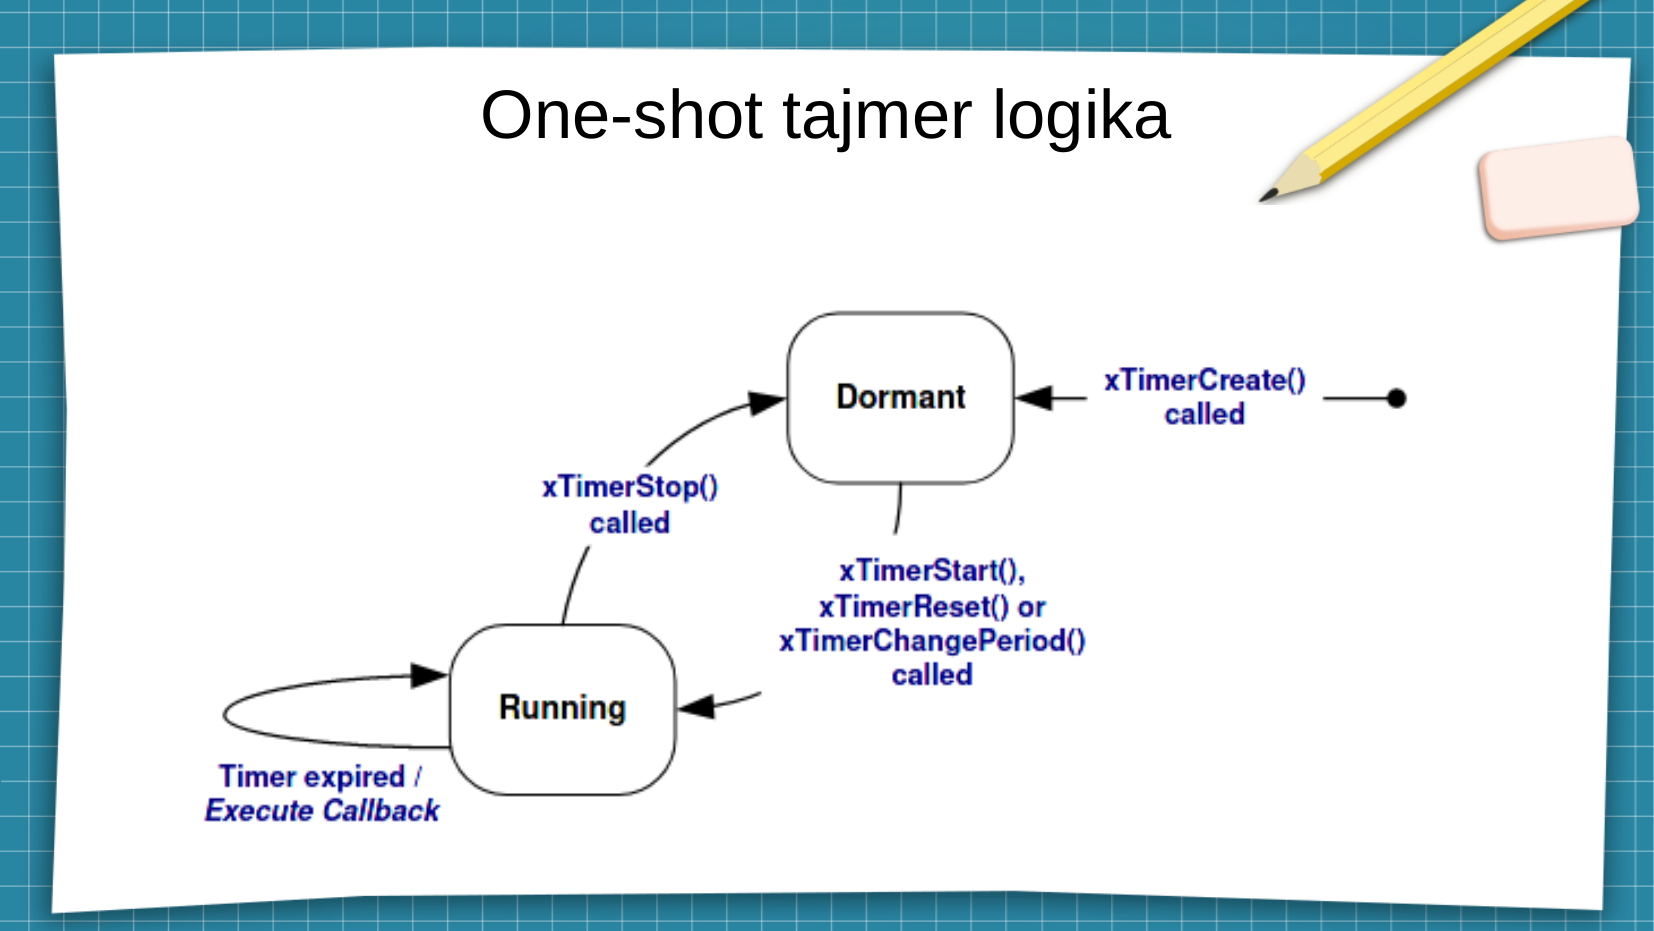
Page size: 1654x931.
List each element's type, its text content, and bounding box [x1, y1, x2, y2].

title One-shot tajmer logika [82, 37, 1571, 193]
picture [0, 0, 1654, 931]
